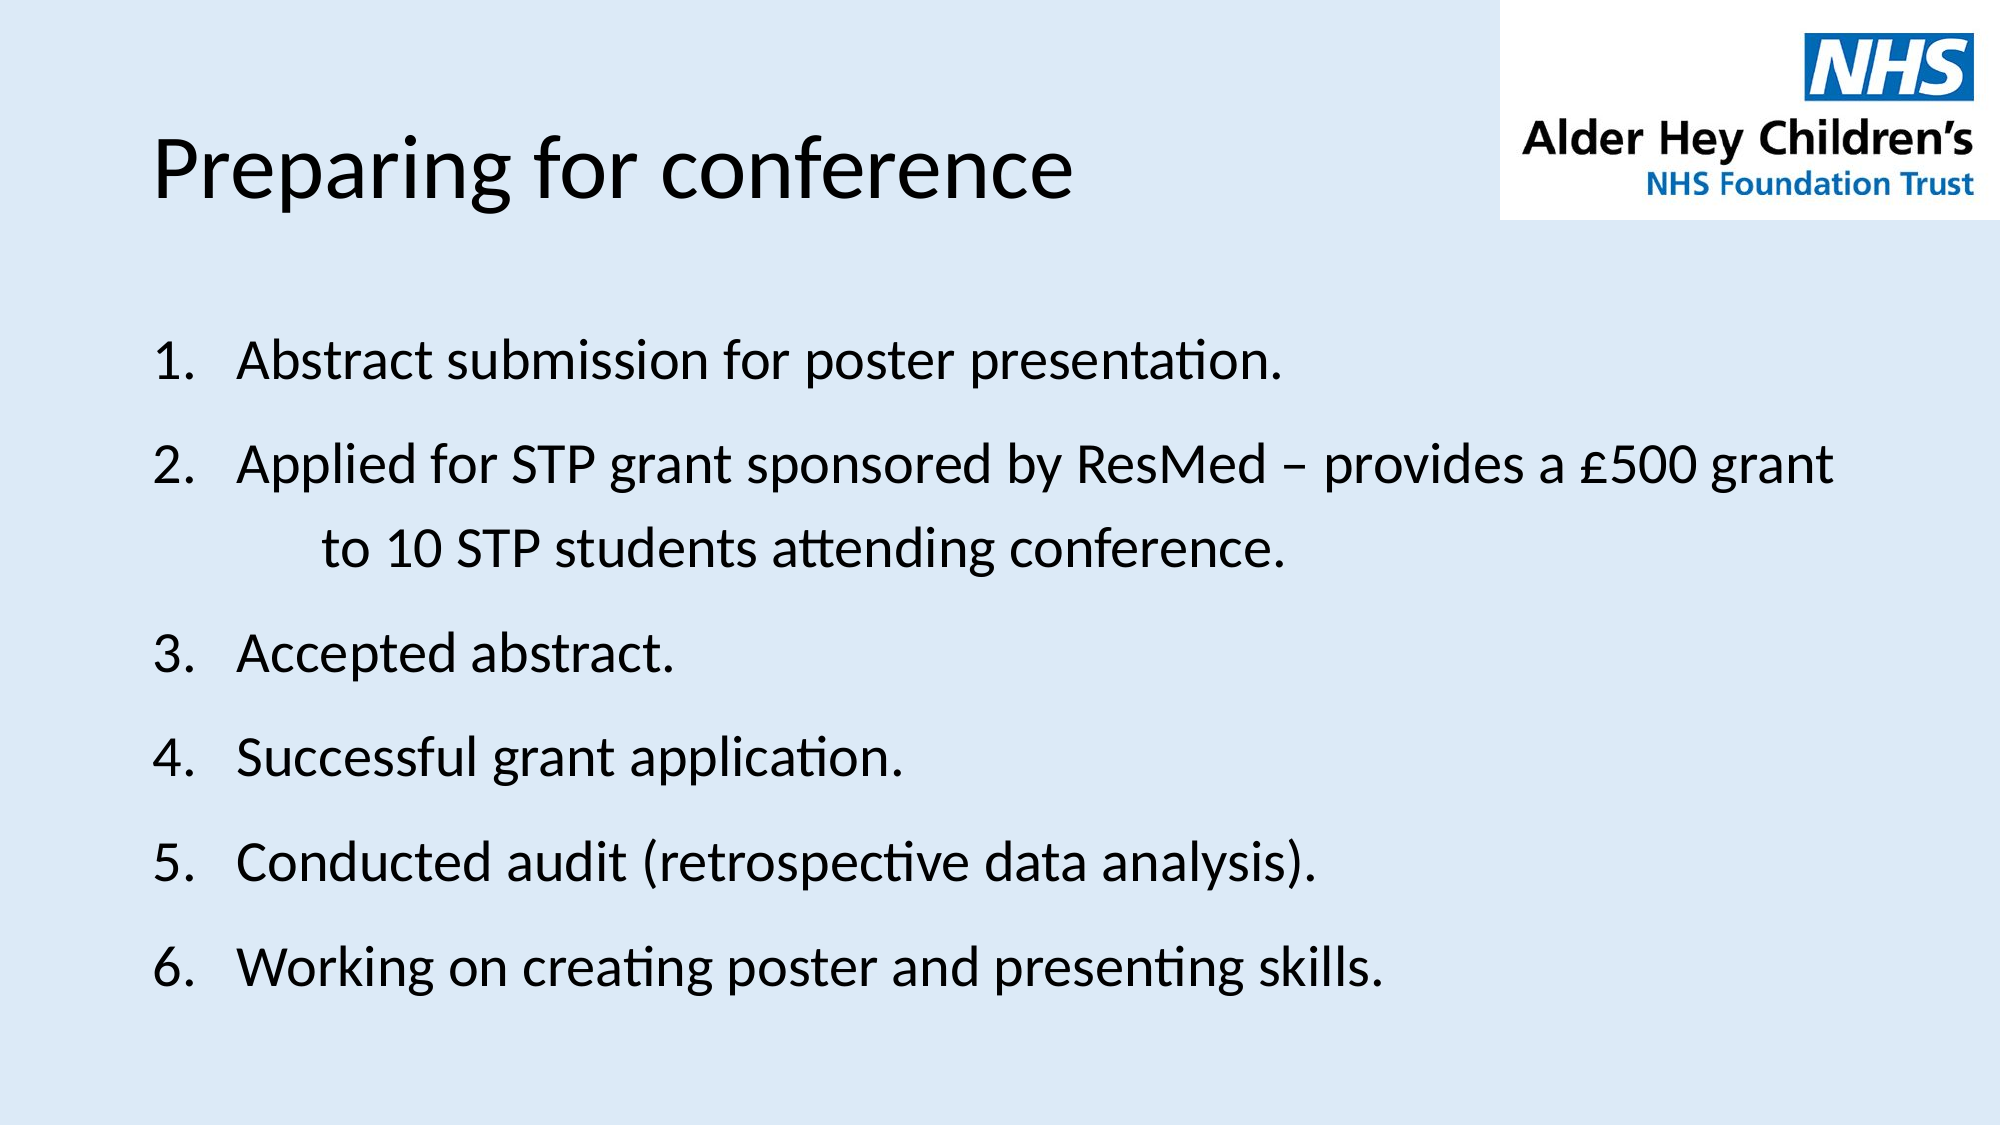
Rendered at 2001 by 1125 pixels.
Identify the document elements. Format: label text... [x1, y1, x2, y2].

title Preparing for conference [137, 59, 1863, 278]
picture [1500, 0, 2000, 220]
list Abstract submission for poster presentation. Applied for STP grant sponsored by ResMed – provides a £500 grant to 10 STP students attending conference. Accepted abstract. Successful grant application. Conducted audit (retrospective data analysis). Working on creating poster and presenting skills. [137, 299, 1863, 1014]
